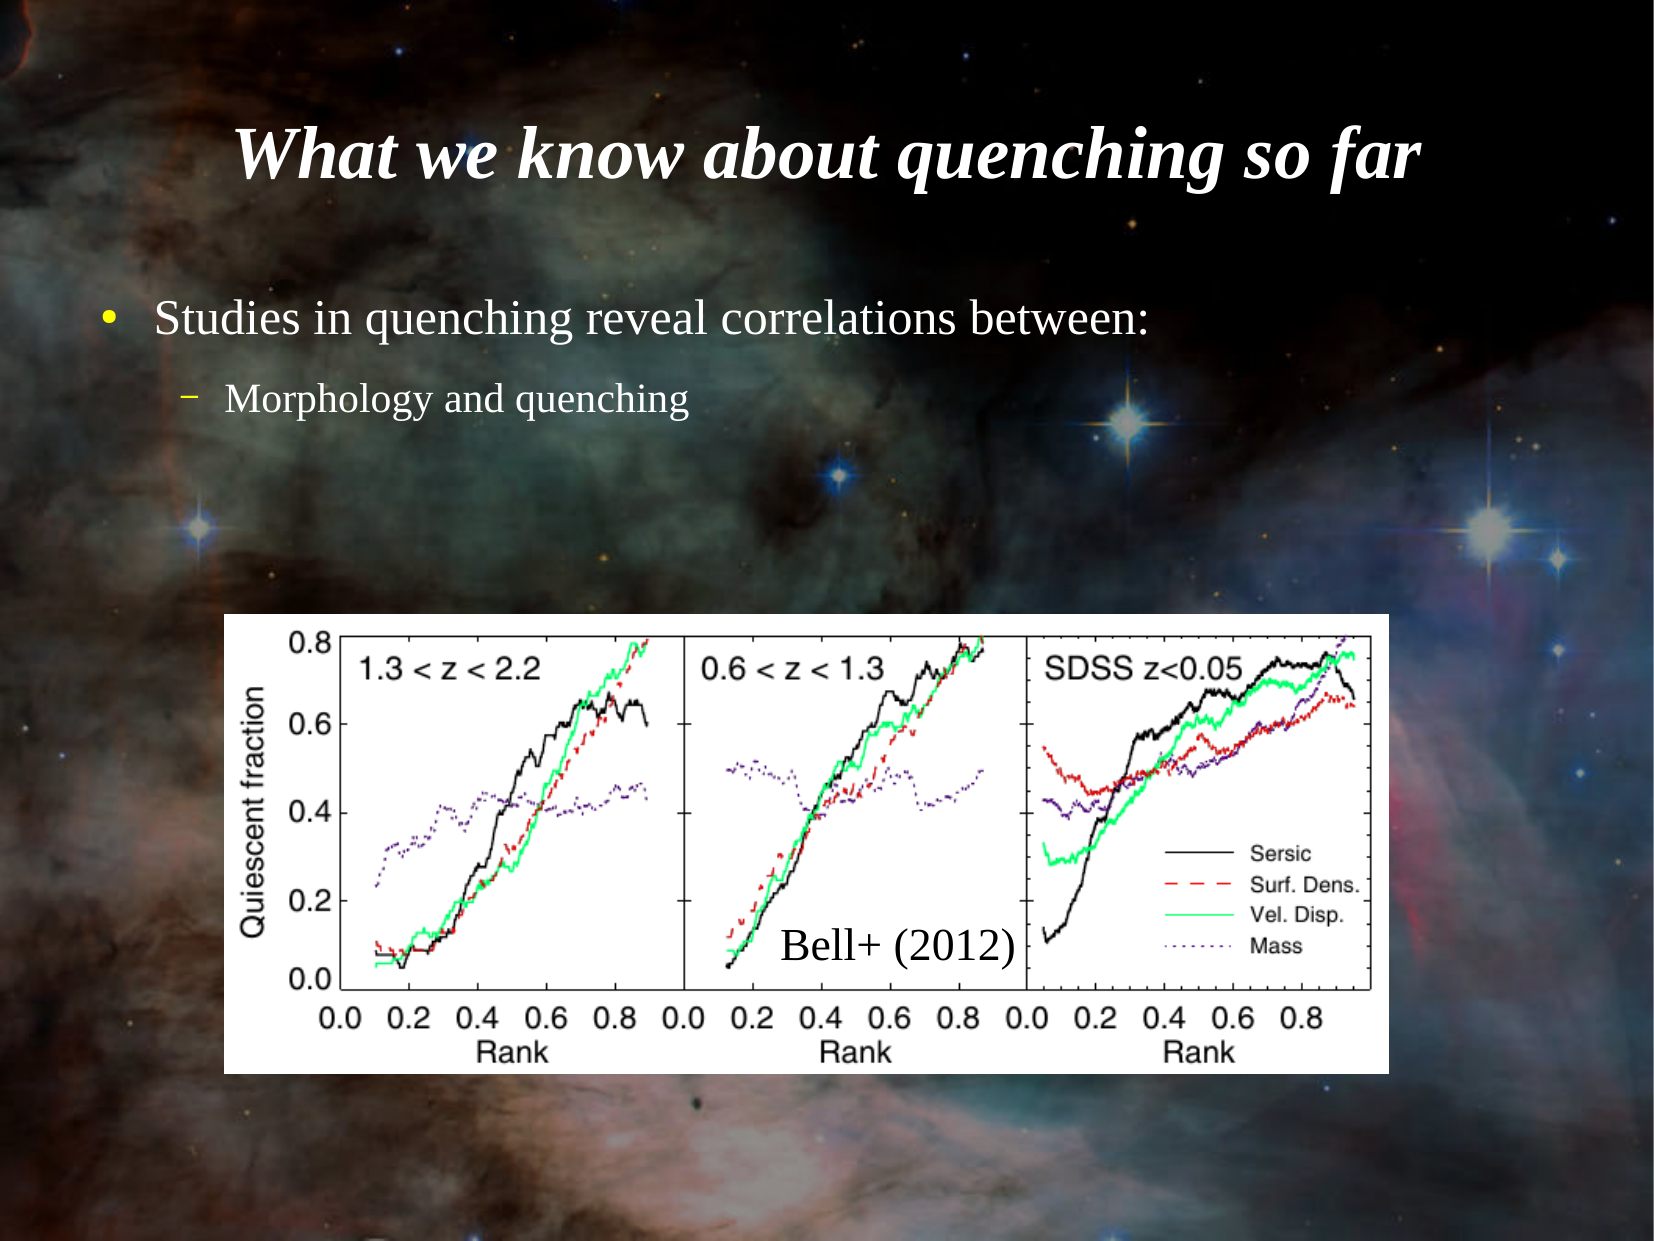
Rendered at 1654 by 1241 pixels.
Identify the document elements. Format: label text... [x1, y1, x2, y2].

picture [0, 0, 1654, 1241]
title What we know about quenching so far [82, 49, 1571, 257]
list Studies in quenching reveal correlations between: Morphology and quenching [82, 290, 1571, 1219]
